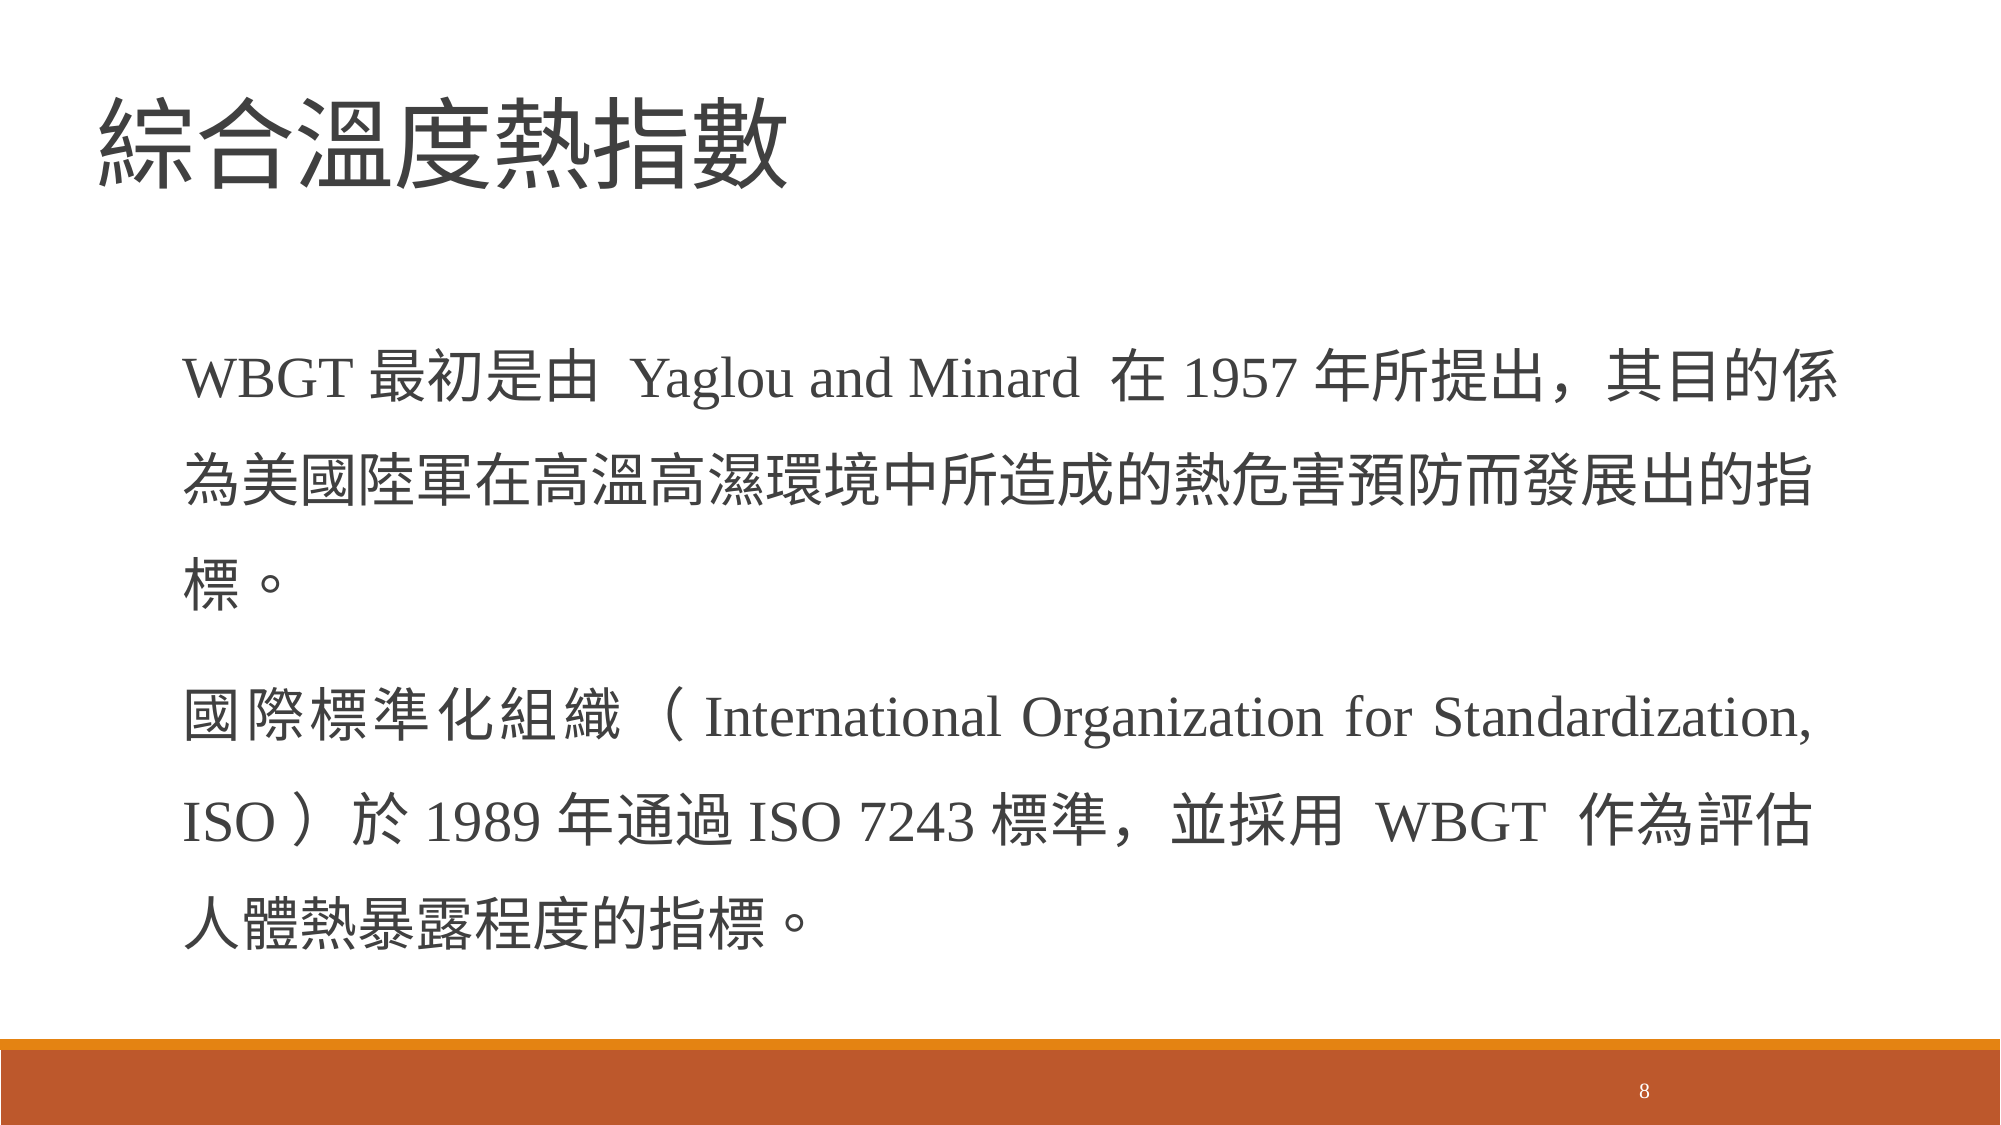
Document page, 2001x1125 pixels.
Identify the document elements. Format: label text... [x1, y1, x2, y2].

text_box 8 [1624, 1059, 1840, 1120]
title 綜合溫度熱指數 [81, 79, 1732, 222]
list WBGT最初是由 Yaglou and Minard 在1957年所提出，其目的係為美國陸軍在高溫高濕環境中所造成的熱危害預防而發展出的指標。 國際標準化組織（International Organization for Standardization, ISO）於1989年通過ISO 7243標準，並採用 WBGT 作為評估人體熱暴露程度的指標。 [182, 296, 1840, 872]
